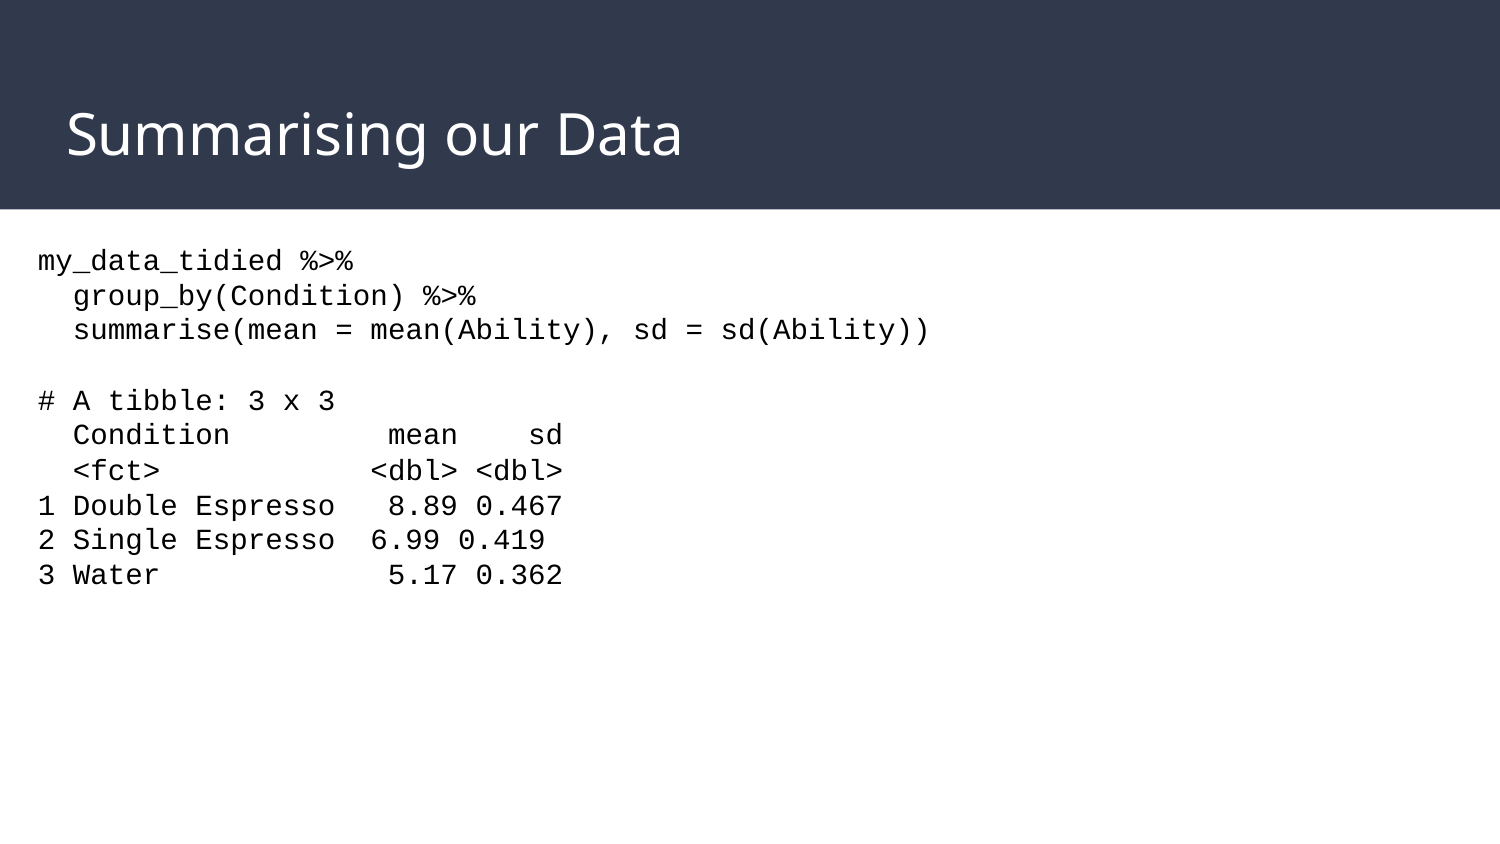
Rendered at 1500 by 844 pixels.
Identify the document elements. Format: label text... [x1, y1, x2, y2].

title Summarising our Data [51, 82, 1449, 185]
text_box my_data_tidied %>% group_by(Condition) %>% summarise(mean = mean(Ability), sd = sd(Ability)) # A tibble: 3 x 3 Condition mean sd <fct> <dbl> <dbl> 1 Double Espresso 8.89 0.467 2 Single Espresso 6.99 0.419 3 Water 5.17 0.362 [22, 226, 1468, 831]
